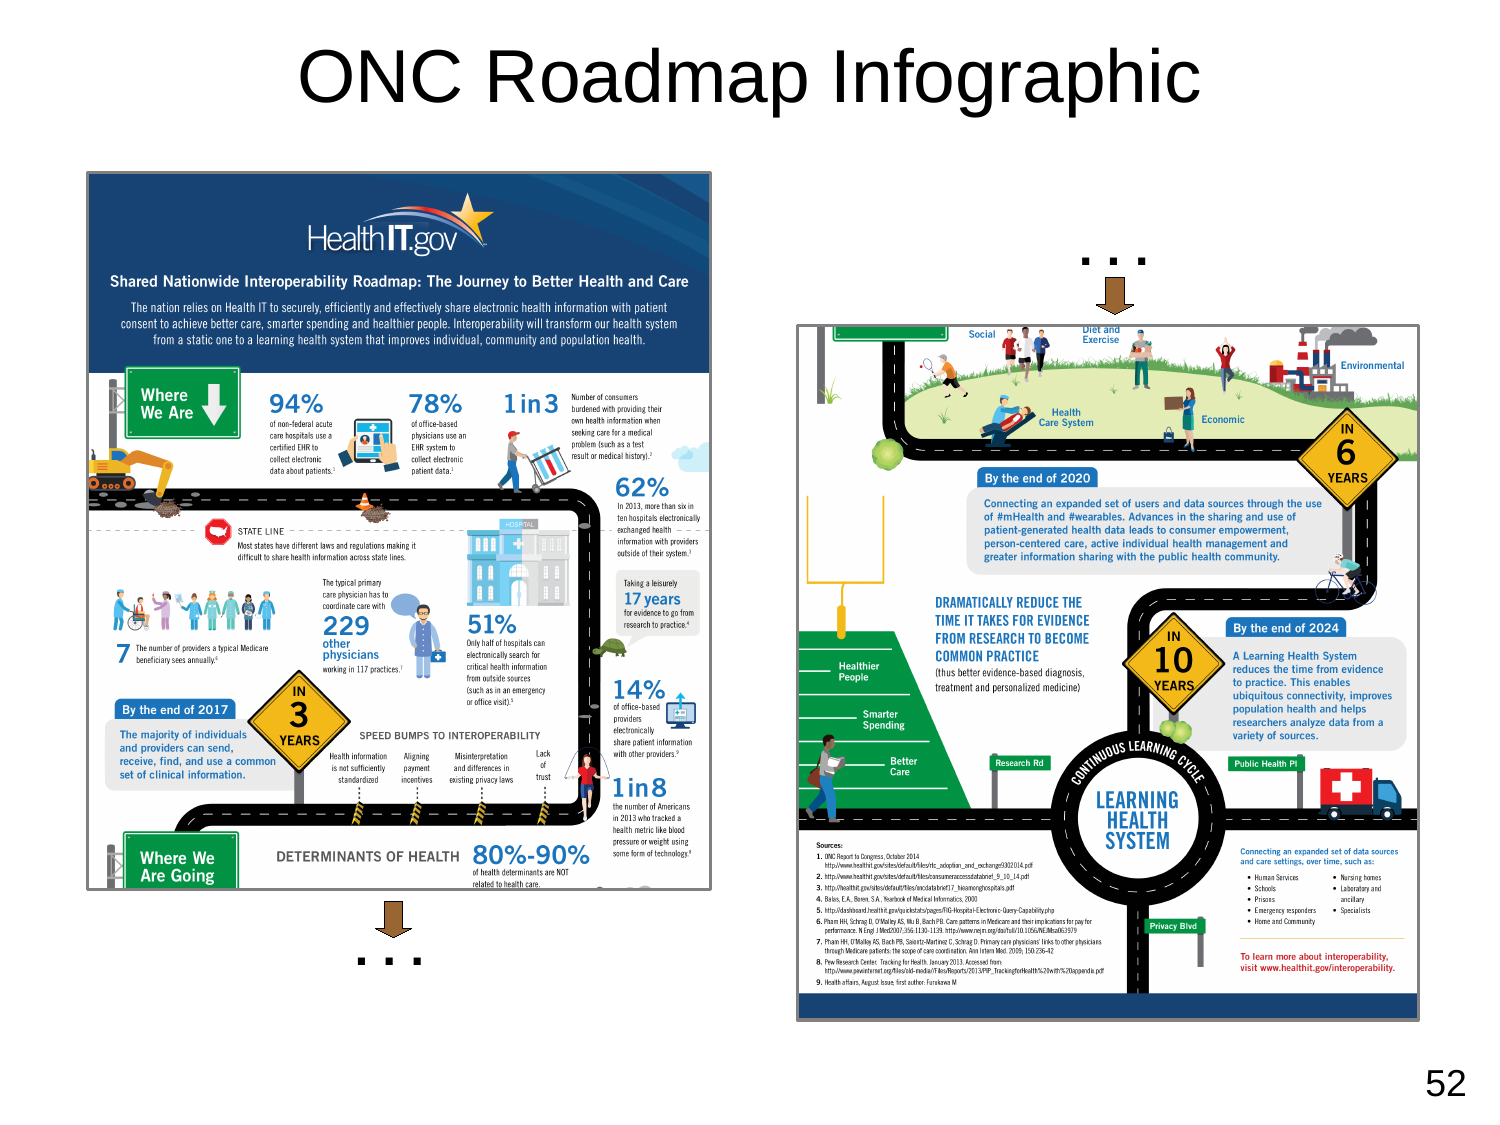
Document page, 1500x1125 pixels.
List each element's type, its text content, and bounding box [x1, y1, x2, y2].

picture [88, 173, 709, 889]
title ONC Roadmap Infographic [75, 9, 1425, 135]
text_box . . . [1064, 208, 1164, 283]
text_box [1096, 283, 1134, 315]
picture [798, 326, 1417, 1019]
text_box [384, 901, 403, 907]
text_box . . . [339, 907, 440, 983]
